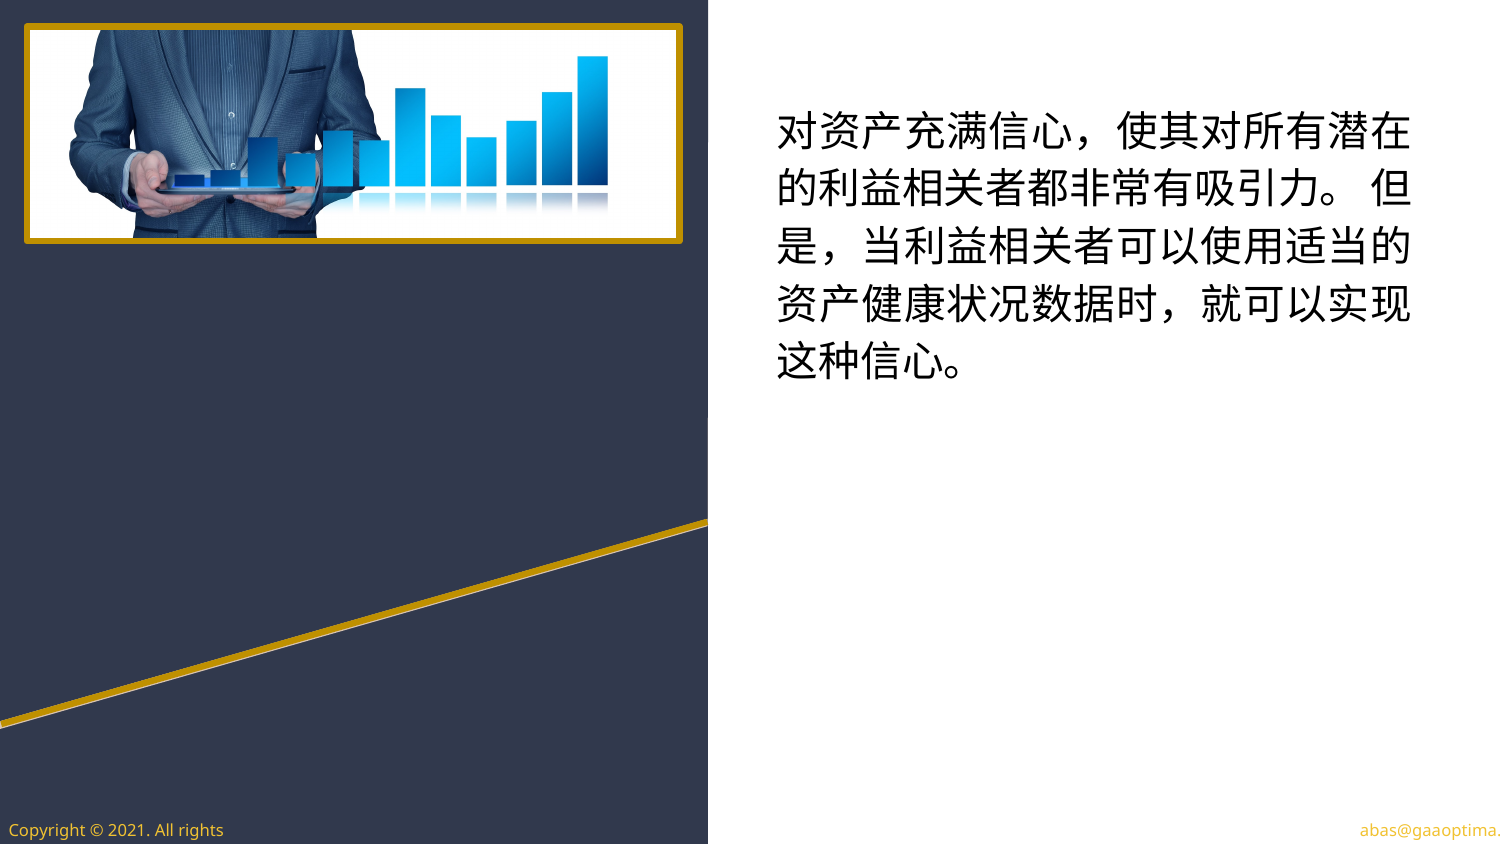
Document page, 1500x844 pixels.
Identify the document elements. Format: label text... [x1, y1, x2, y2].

list 对资产充满信心，使其对所有潜在的利益相关者都非常有吸引力。 但是，当利益相关者可以使用适当的资产健康状况数据时，就可以实现这种信心。 [761, 82, 1446, 755]
text_box Copyright © 2021. All rights reserved. [0, 800, 290, 844]
picture [29, 29, 677, 239]
text_box abas@gaaoptima.com [1344, 800, 1500, 844]
